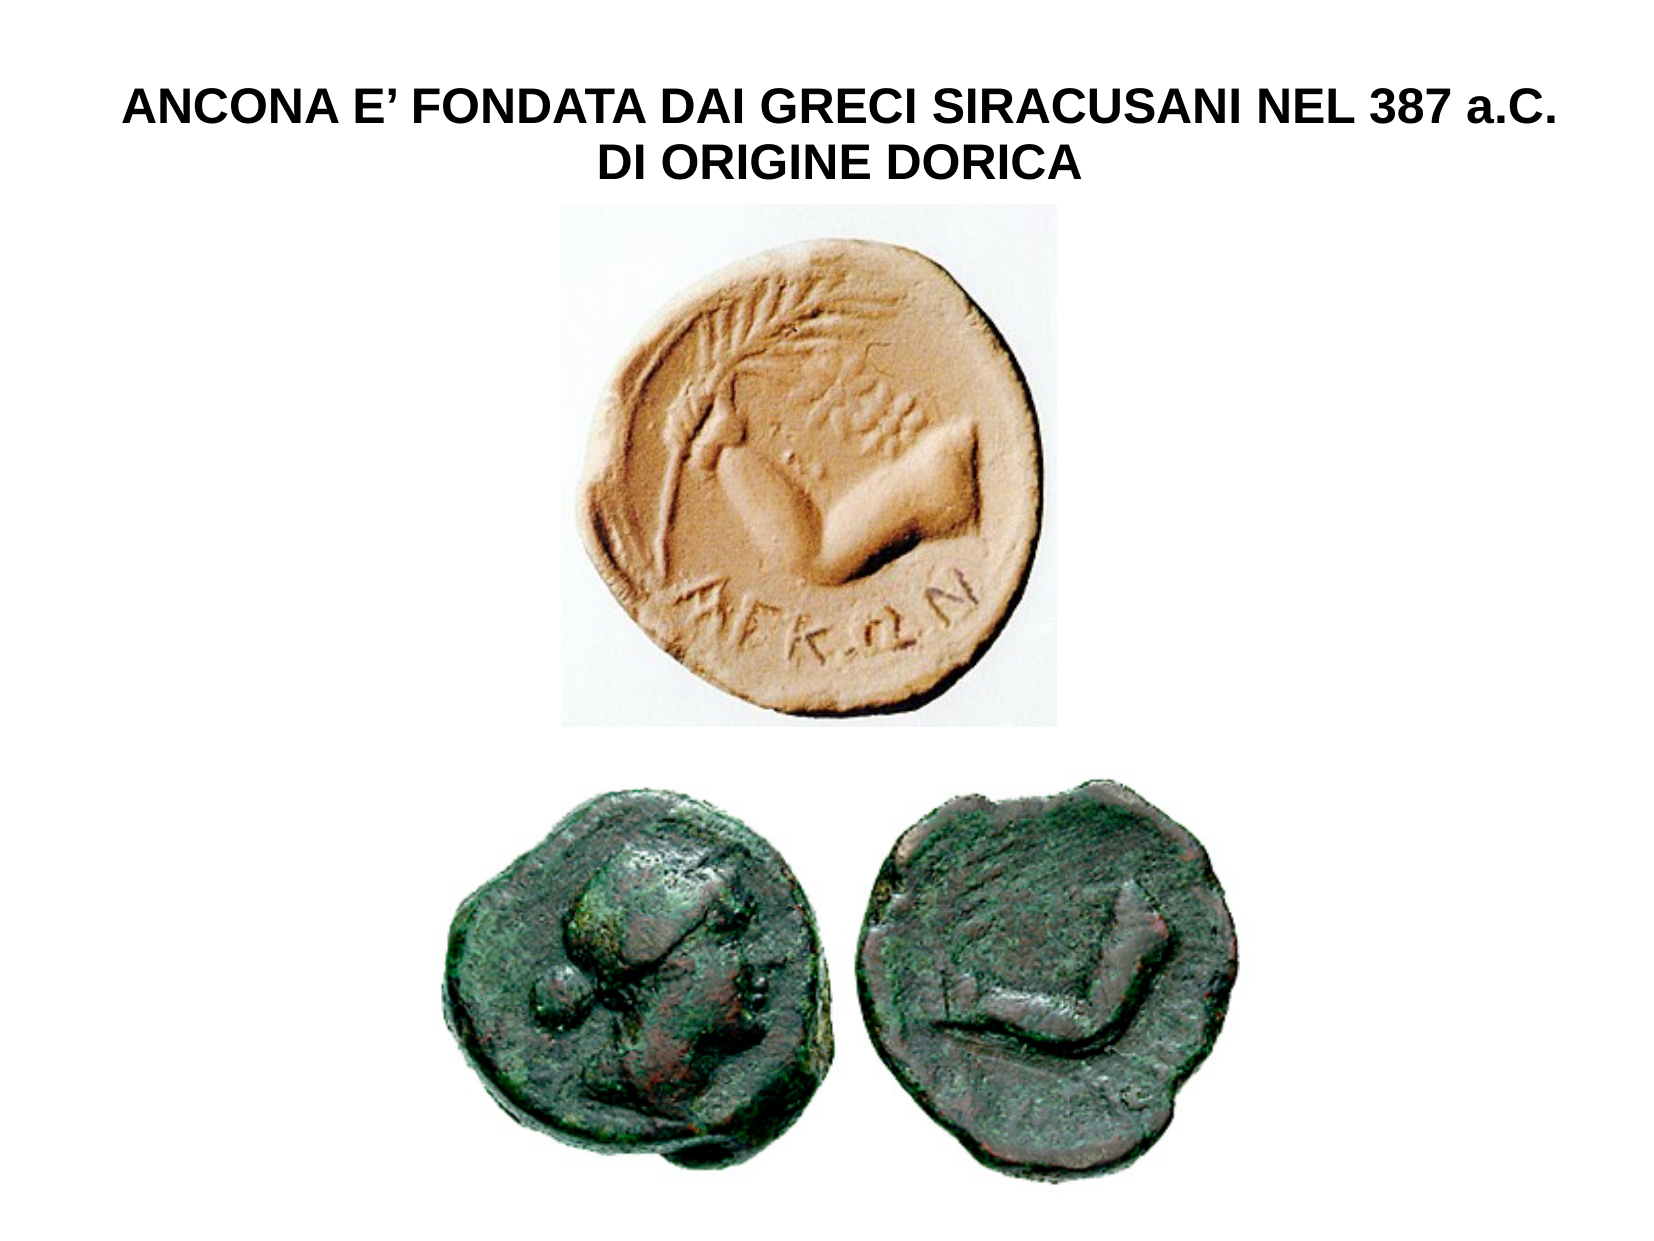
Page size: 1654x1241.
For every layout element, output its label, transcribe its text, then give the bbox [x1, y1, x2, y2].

picture [432, 770, 1250, 1193]
text_box ANCONA E’ FONDATA DAI GRECI SIRACUSANI NEL 387 a.C. DI ORIGINE DORICA [106, 70, 1574, 198]
picture [561, 204, 1057, 727]
